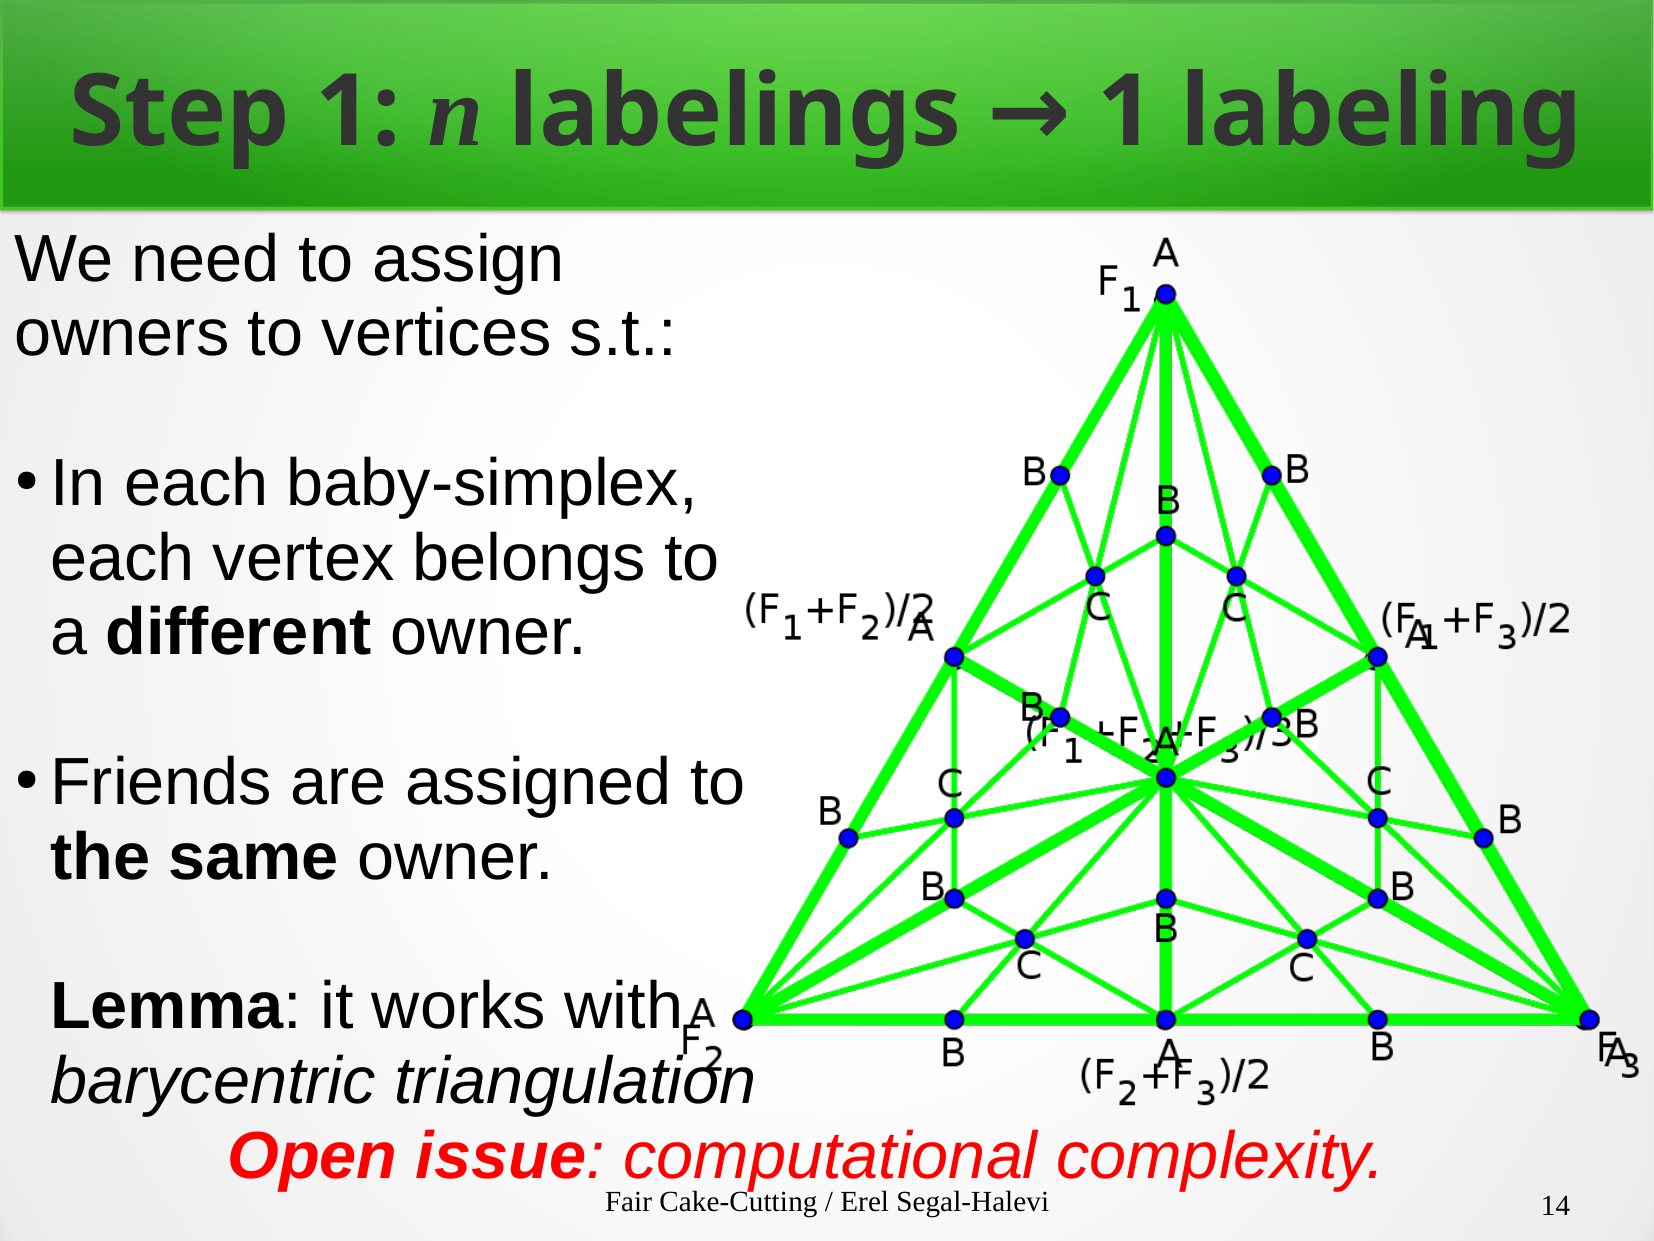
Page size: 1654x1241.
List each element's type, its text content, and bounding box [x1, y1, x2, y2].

text_box Open issue: computational complexity. [176, 1110, 1606, 1201]
title Step 1: n labelings → 1 labeling [0, 0, 1654, 219]
text_box We need to assign owners to vertices s.t.: In each baby-simplex, each vertex belongs to a different owner. Friends are assigned to the same owner. Lemma: it works with barycentric triangulation [0, 213, 781, 1201]
picture [781, 219, 1654, 1156]
